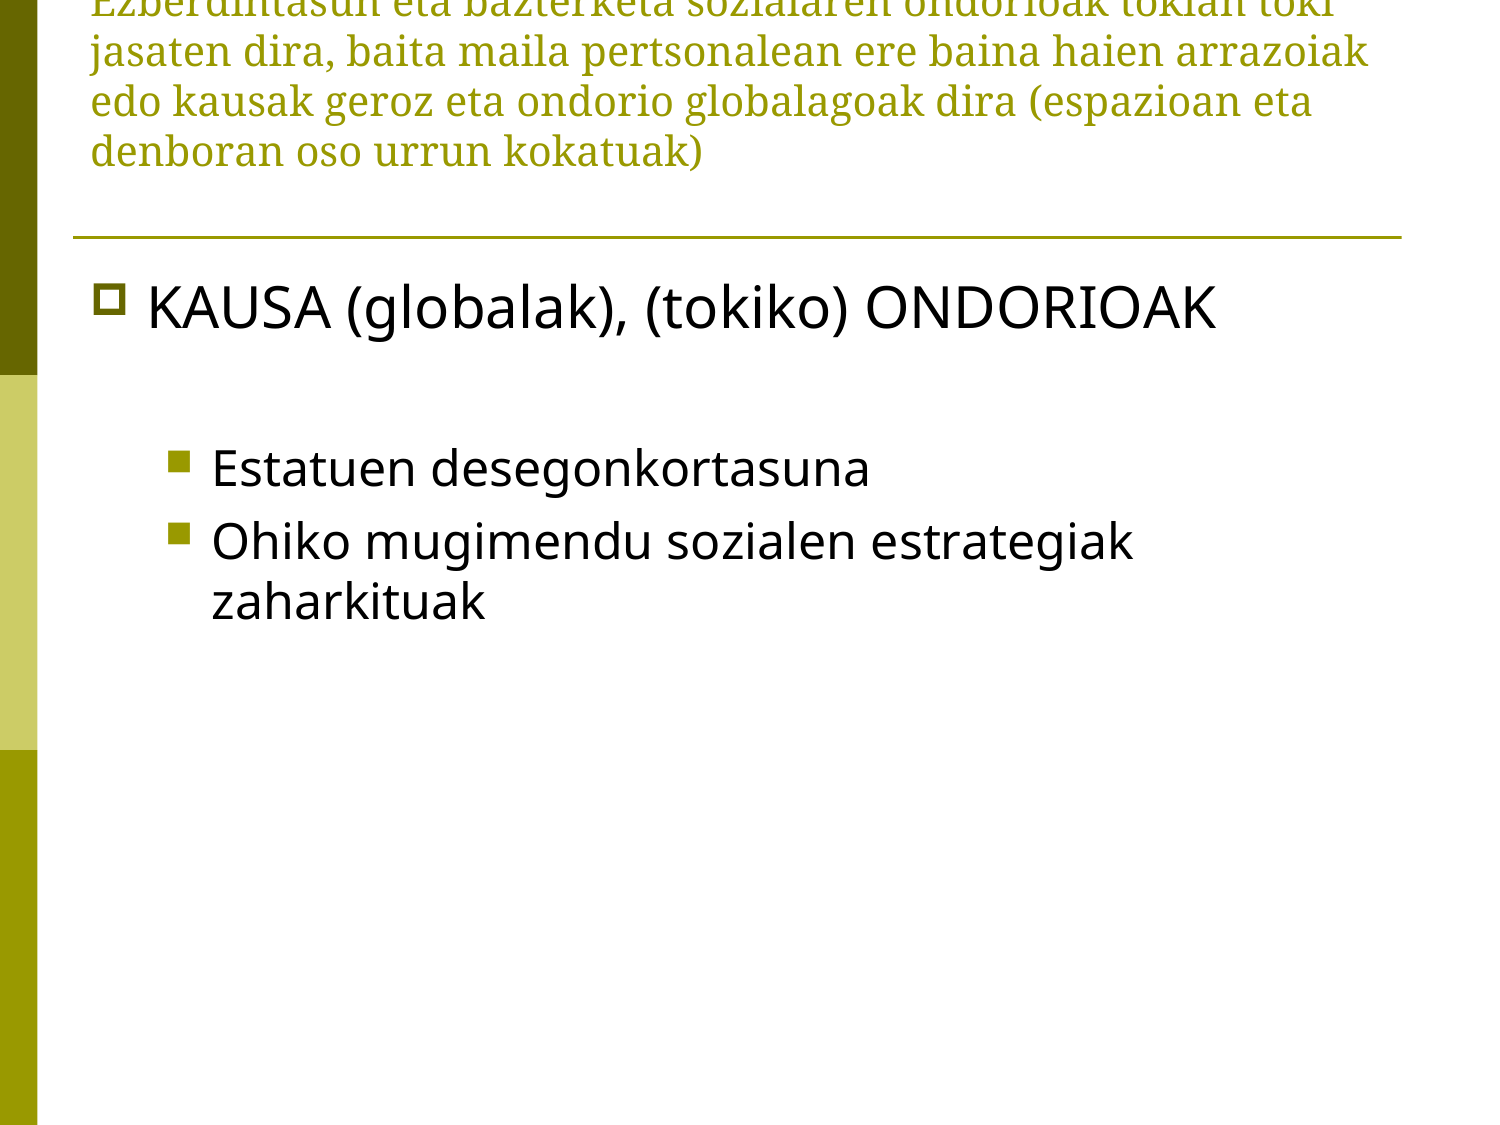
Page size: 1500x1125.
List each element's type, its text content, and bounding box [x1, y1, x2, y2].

list KAUSA (globalak), (tokiko) ONDORIOAK Estatuen desegonkortasuna Ohiko mugimendu sozialen estrategiak zaharkituak [75, 262, 1426, 1006]
title Ezberdintasun eta bazterketa sozialaren ondorioak tokian toki jasaten dira, baita maila pertsonalean ere baina haien arrazoiak edo kausak geroz eta ondorio globalagoak dira (espazioan eta denboran oso urrun kokatuak) [75, 45, 1426, 233]
